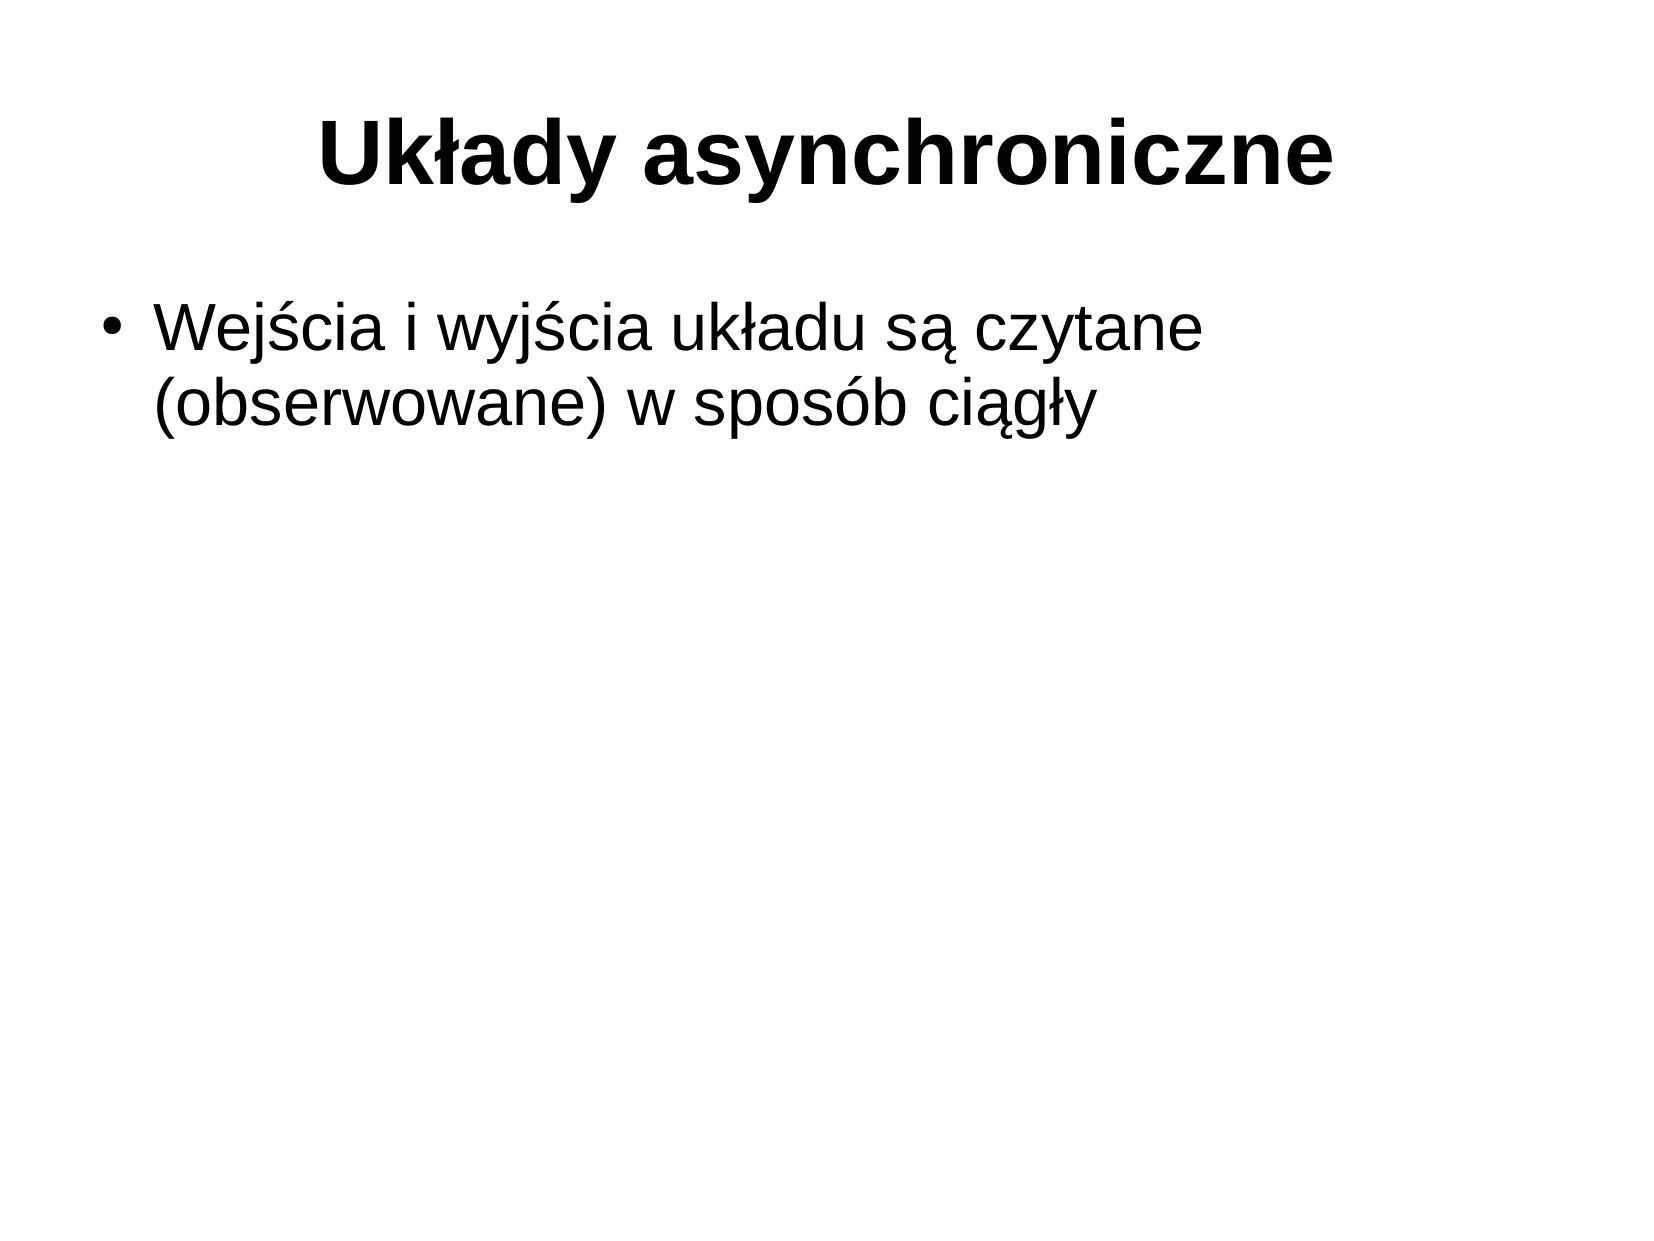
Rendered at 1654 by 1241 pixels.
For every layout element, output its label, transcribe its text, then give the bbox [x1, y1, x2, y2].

list Wejścia i wyjścia układu są czytane (obserwowane) w sposób ciągły [82, 290, 1571, 1109]
title Układy asynchroniczne [82, 49, 1571, 257]
